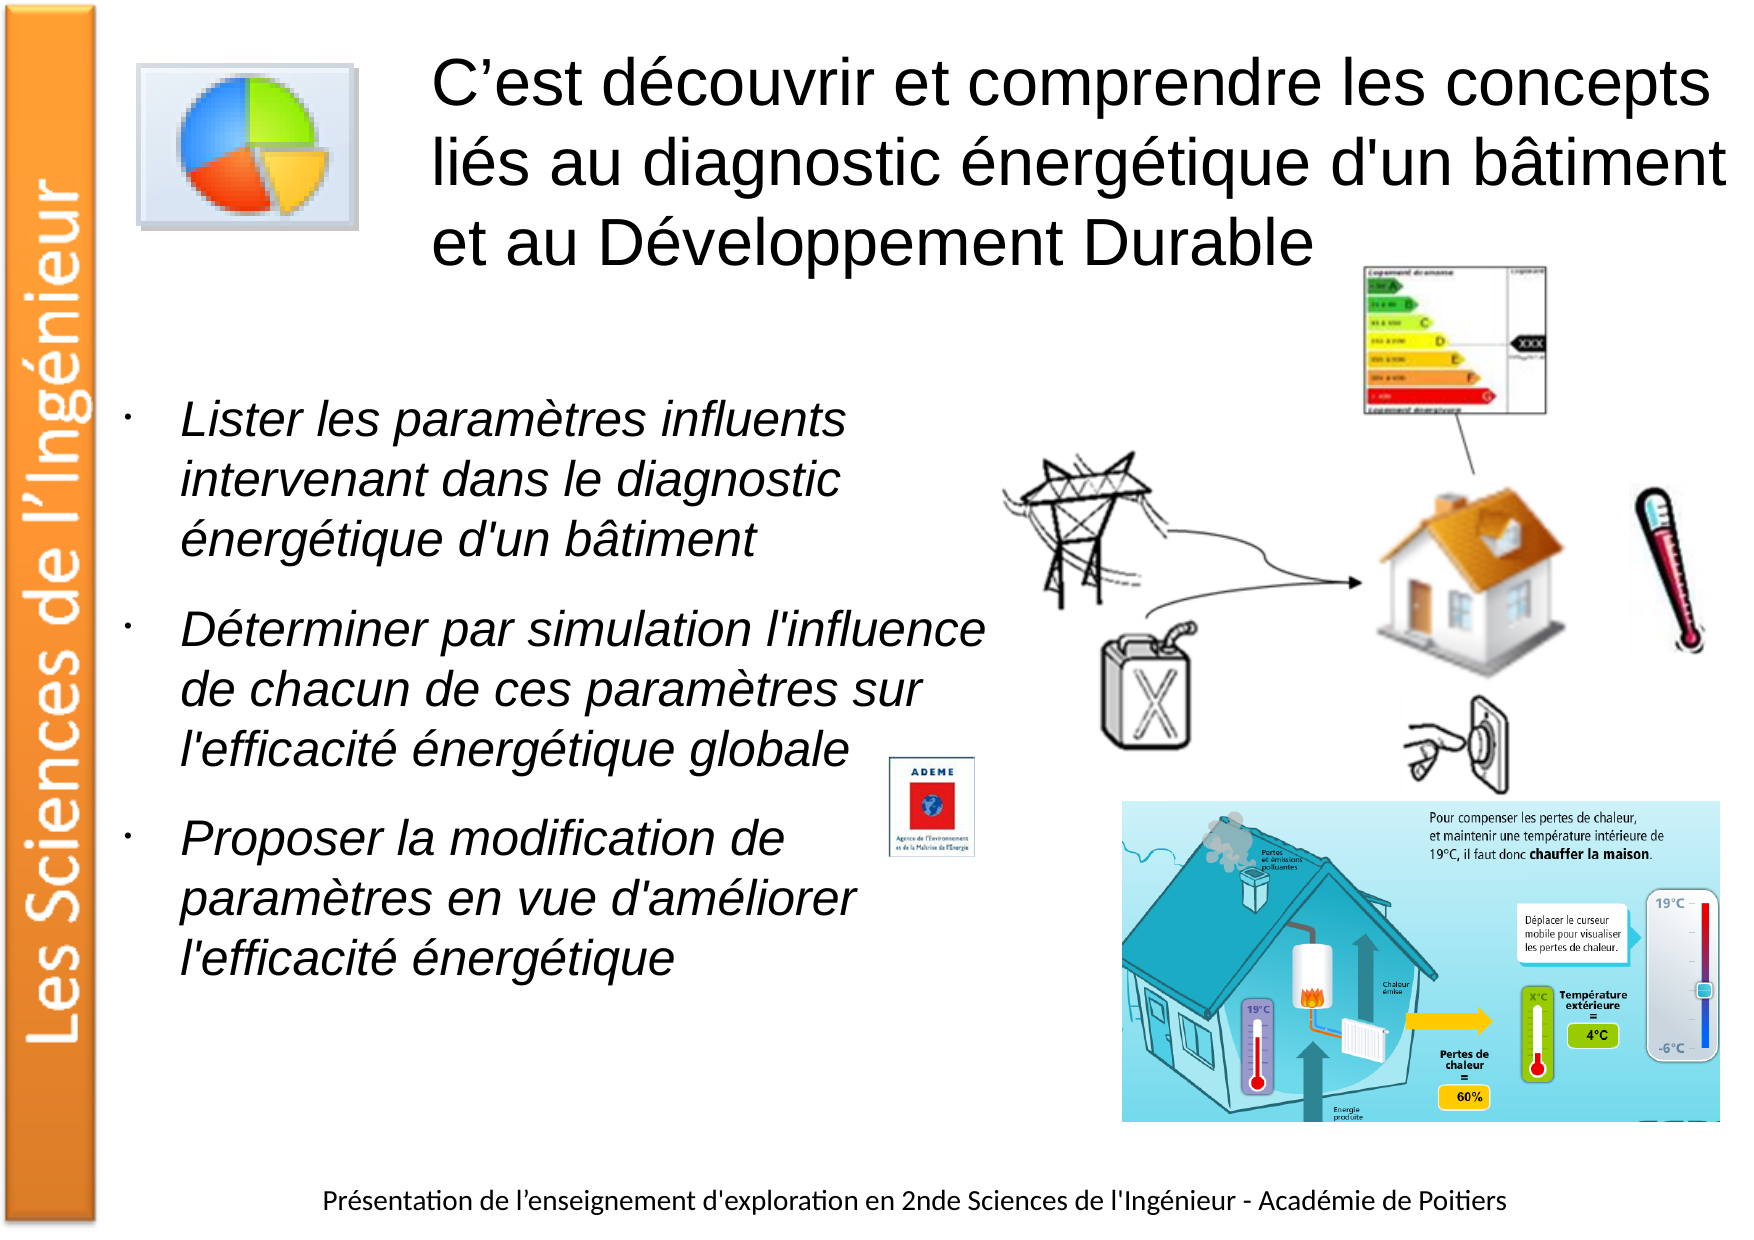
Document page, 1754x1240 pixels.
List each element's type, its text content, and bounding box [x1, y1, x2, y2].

picture [998, 287, 1707, 798]
picture [0, 0, 110, 1235]
picture [132, 29, 369, 266]
picture [888, 756, 975, 857]
title C’est découvrir et comprendre les concepts liés au diagnostic énergétique d'un bâtiment et au Développement Durable [416, 24, 1754, 287]
text_box Présentation de l’enseignement d'exploration en 2nde Sciences de l'Ingénieur - Académie de Poitiers [147, 1173, 1684, 1240]
picture [1122, 801, 1720, 1123]
list Lister les paramètres influents intervenant dans le diagnostic énergétique d'un bâtiment Déterminer par simulation l'influence de chacun de ces paramètres sur l'efficacité énergétique globale Proposer la modification de paramètres en vue d'améliorer l'efficacité énergétique [109, 371, 1043, 1057]
